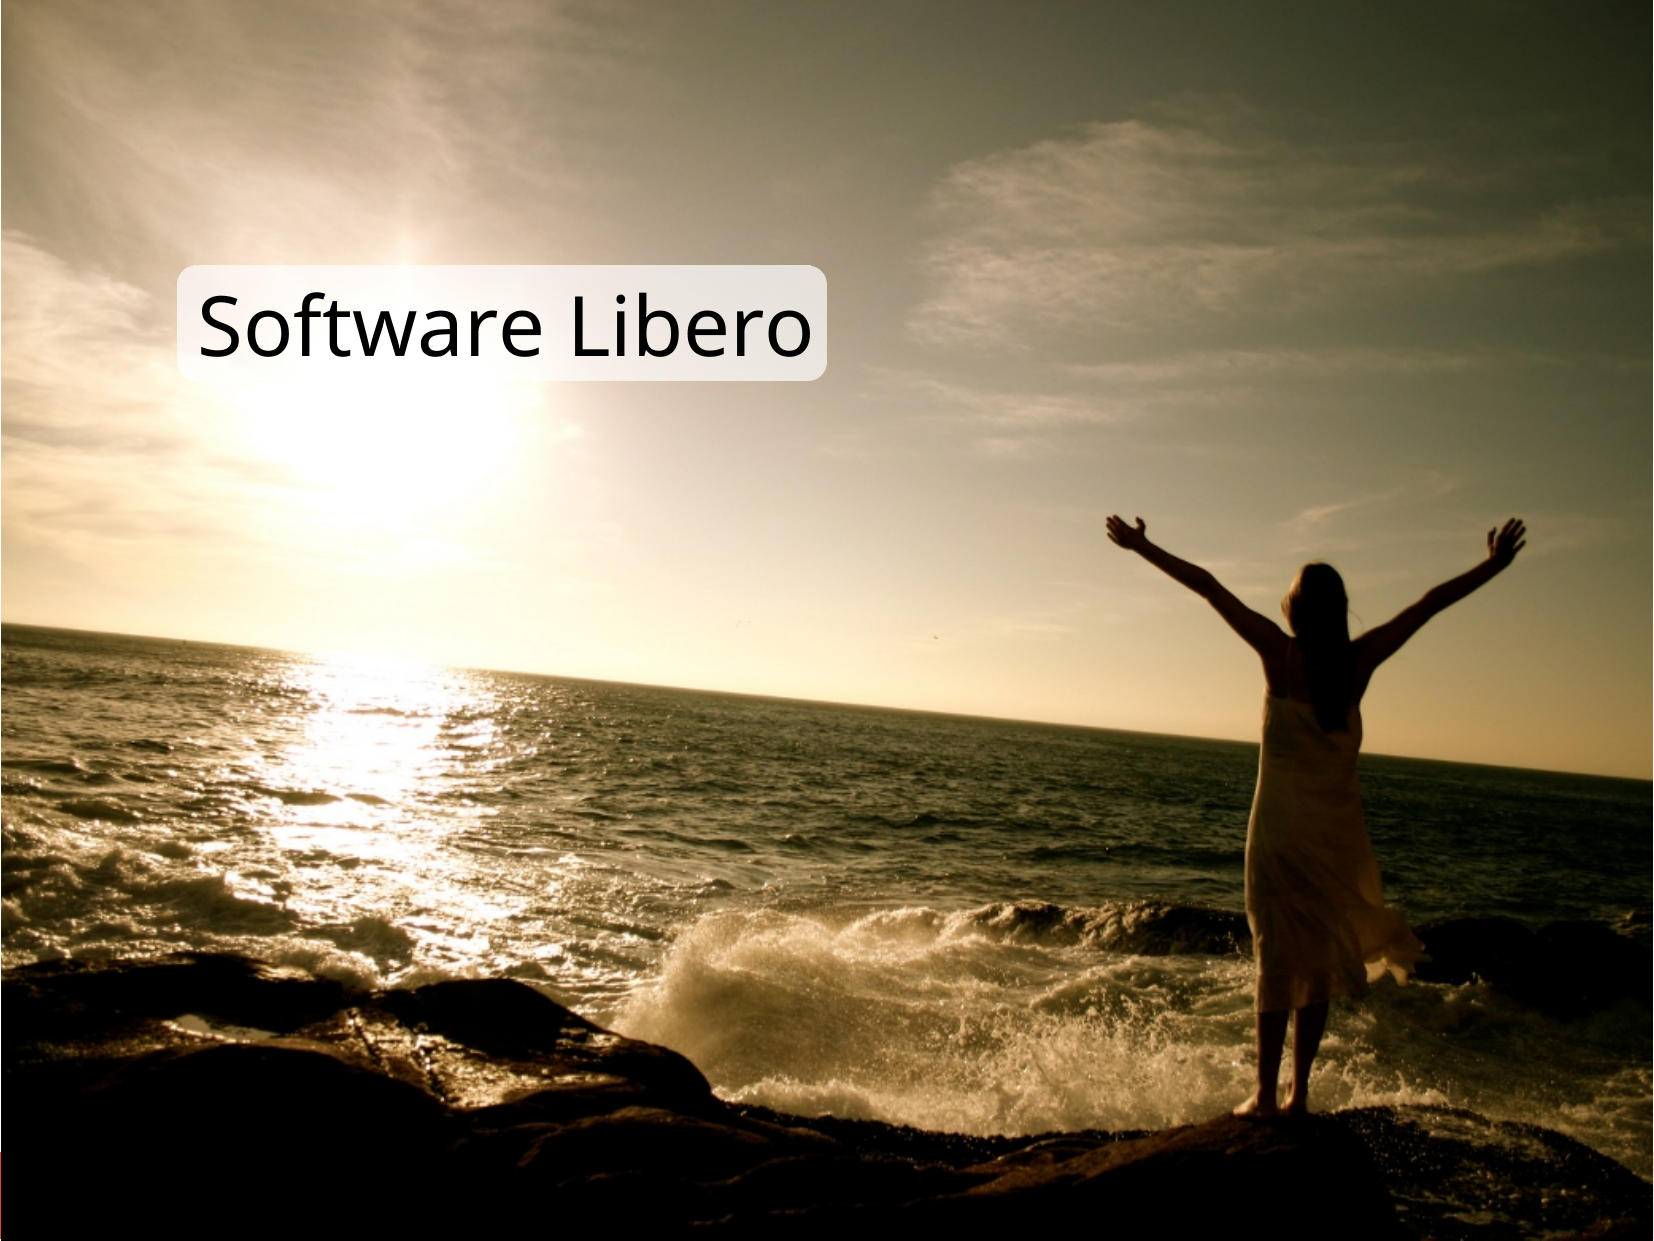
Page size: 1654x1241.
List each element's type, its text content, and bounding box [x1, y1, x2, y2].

text_box Software Libero [177, 265, 827, 381]
picture [0, 0, 1654, 1241]
